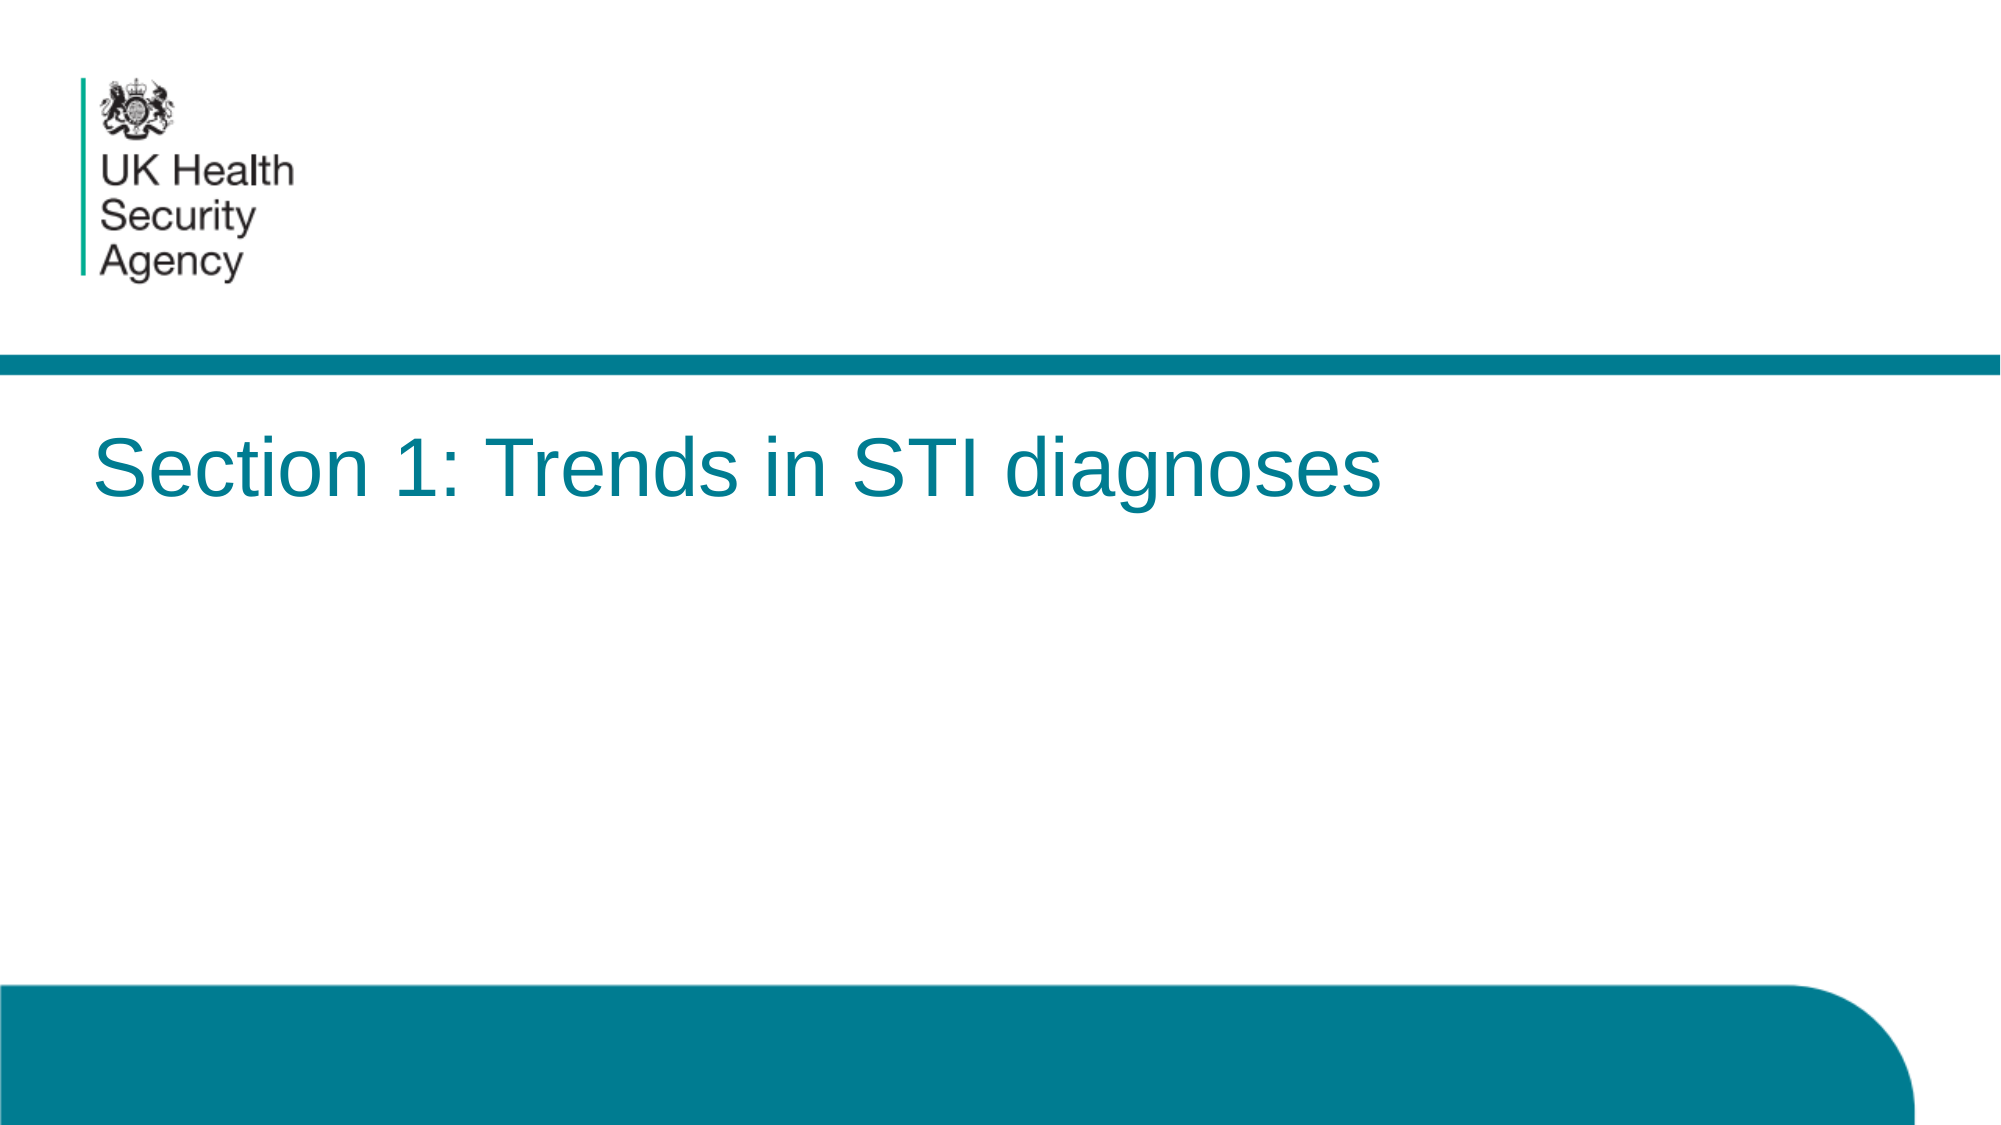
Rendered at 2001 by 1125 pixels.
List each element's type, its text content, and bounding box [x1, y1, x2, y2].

title Section 1: Trends in STI diagnoses [77, 416, 1798, 809]
